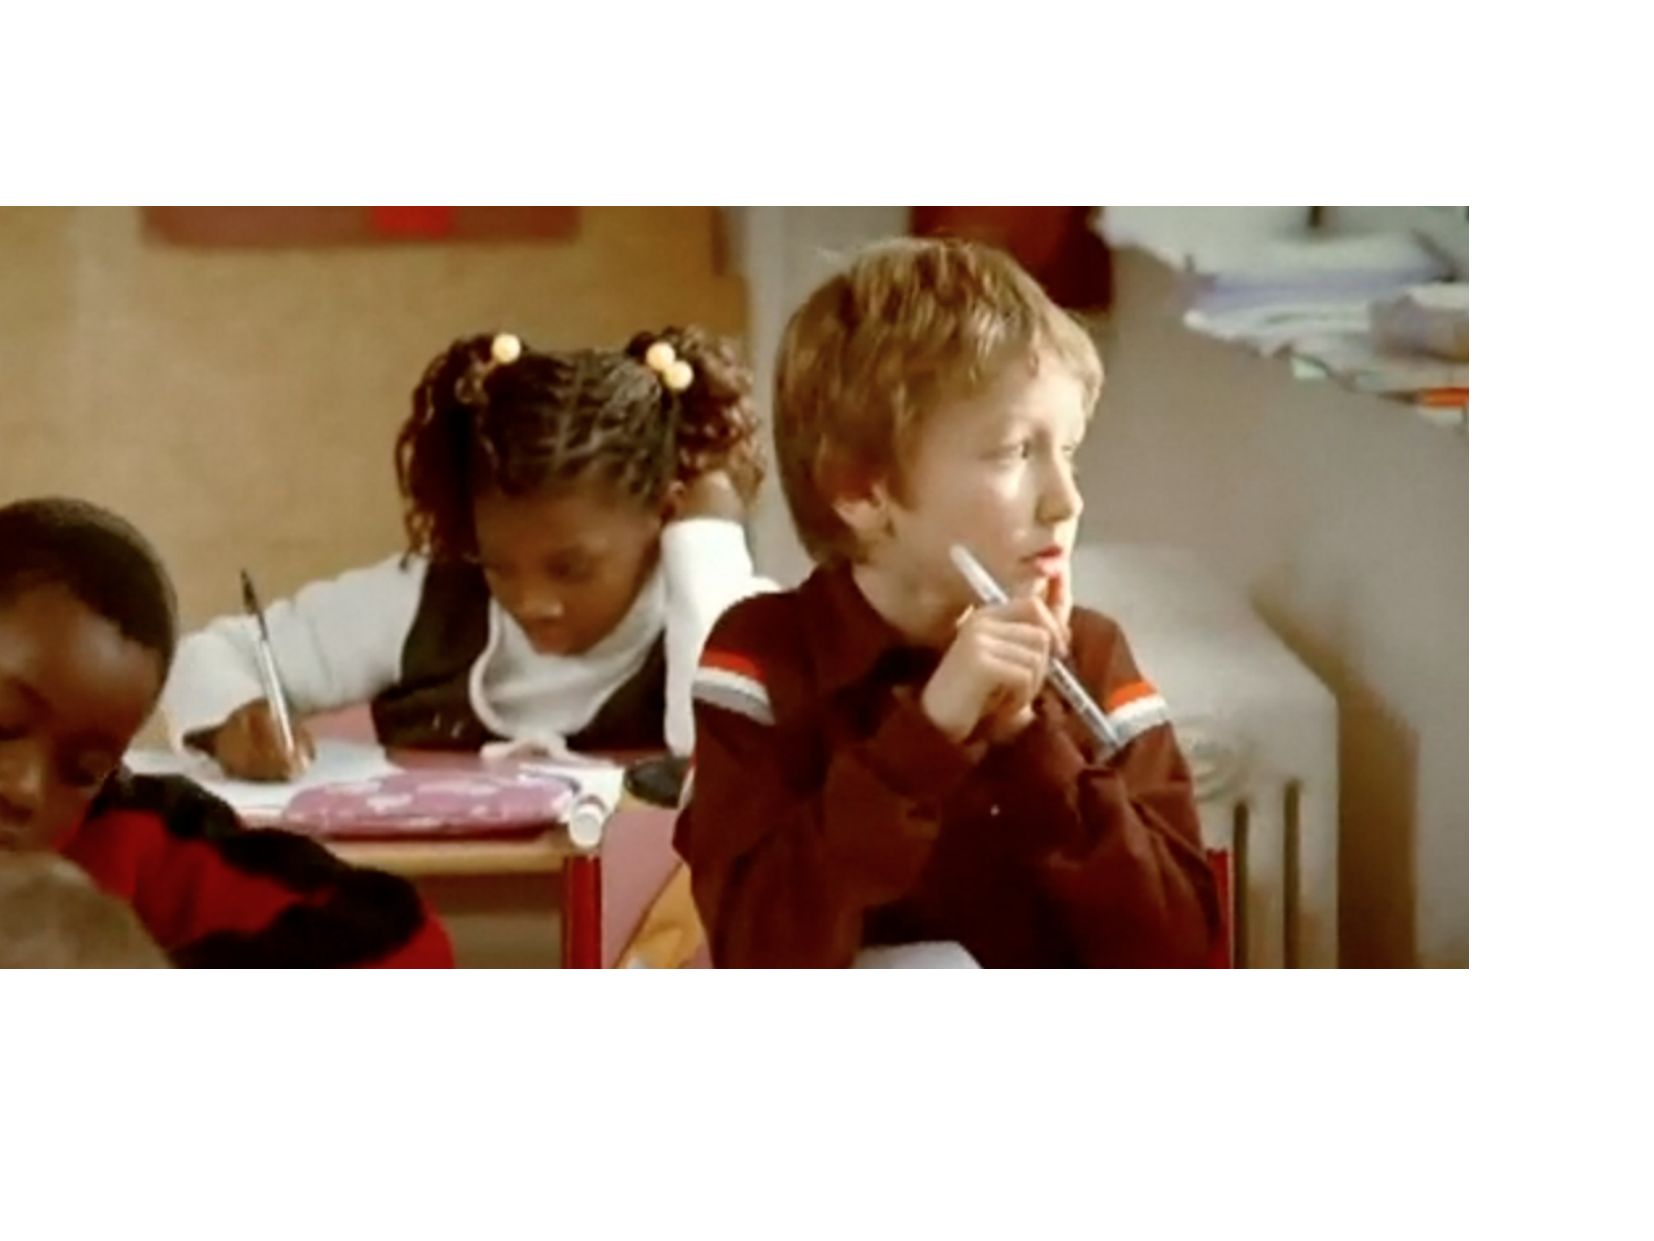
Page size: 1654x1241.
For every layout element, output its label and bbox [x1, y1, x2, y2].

picture [0, 206, 1469, 969]
